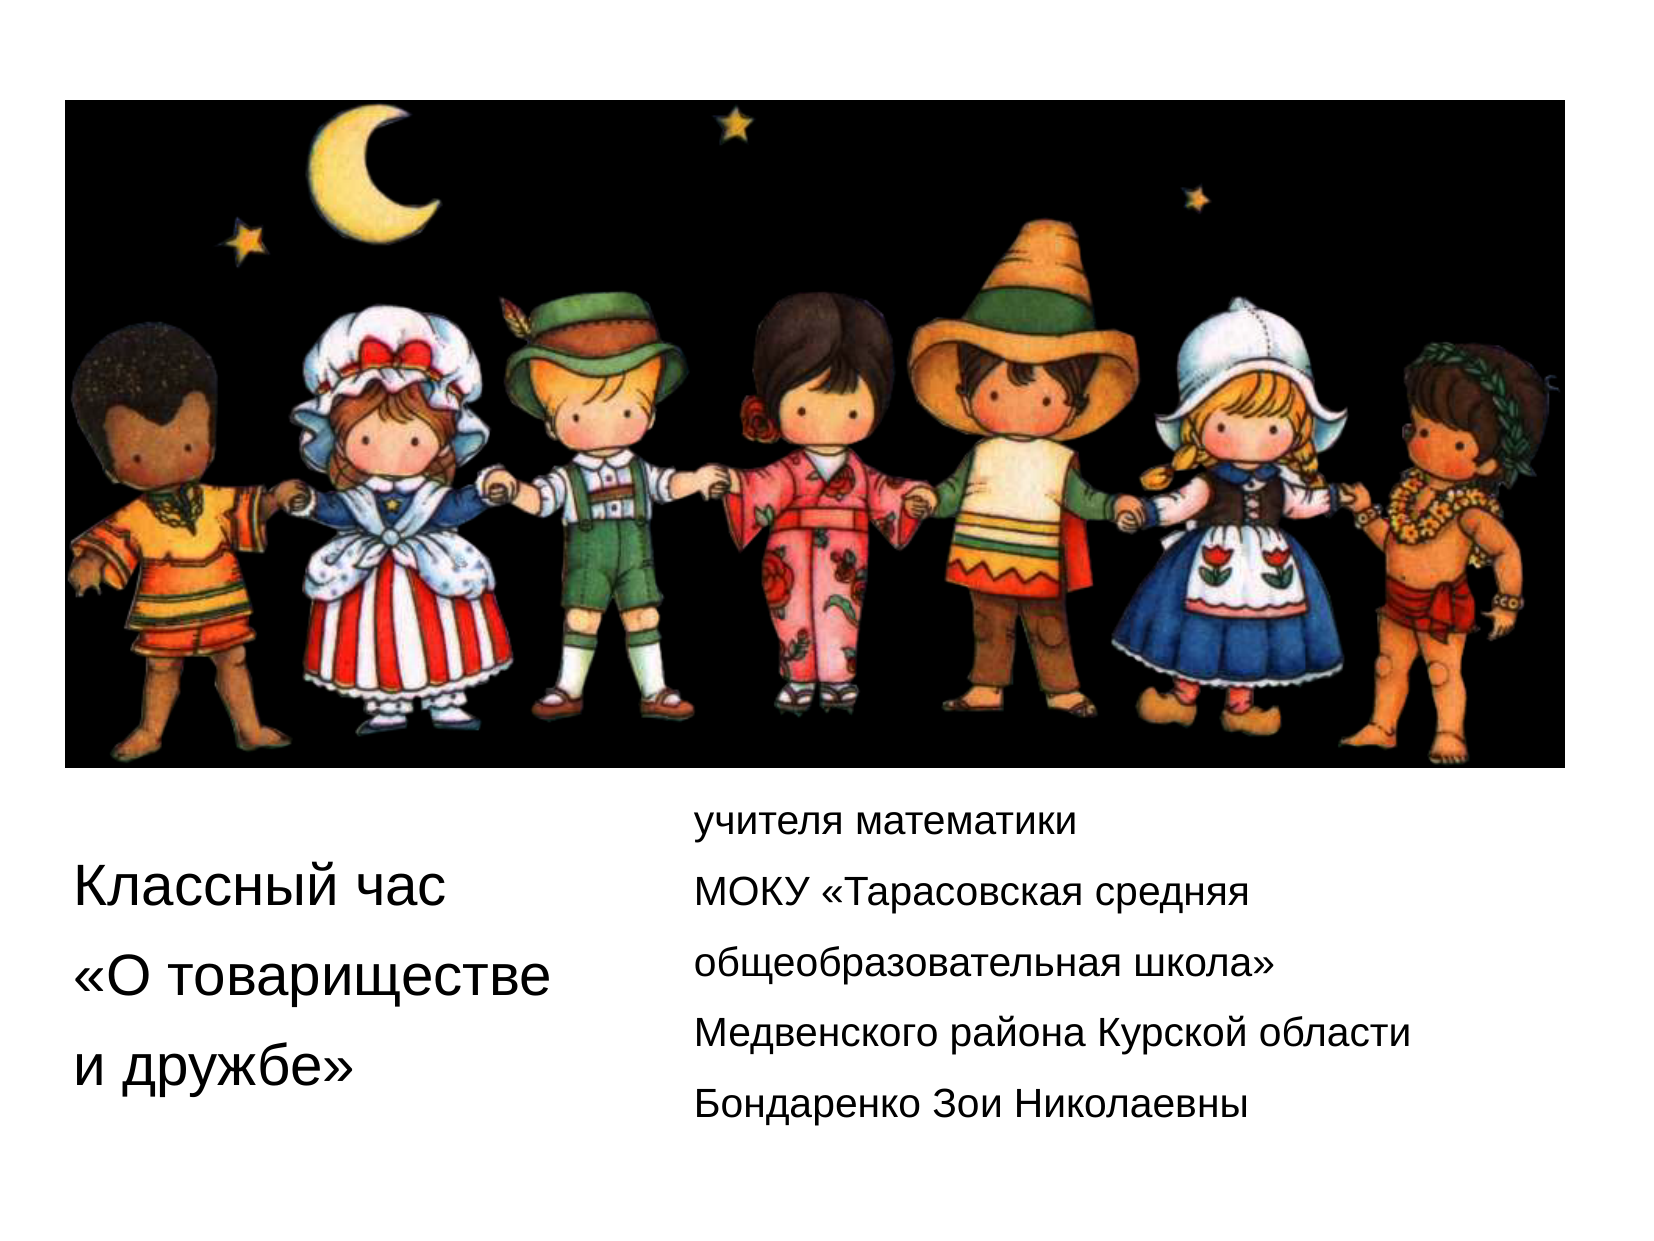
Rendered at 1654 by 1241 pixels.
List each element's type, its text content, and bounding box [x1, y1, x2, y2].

text_box Классный час «О товариществе и дружбе» [59, 797, 679, 1152]
picture [65, 100, 1565, 768]
text_box учителя математики МОКУ «Тарасовская средняя общеобразовательная школа» Медвенского района Курской области Бондаренко Зои Николаевны [679, 790, 1536, 1241]
